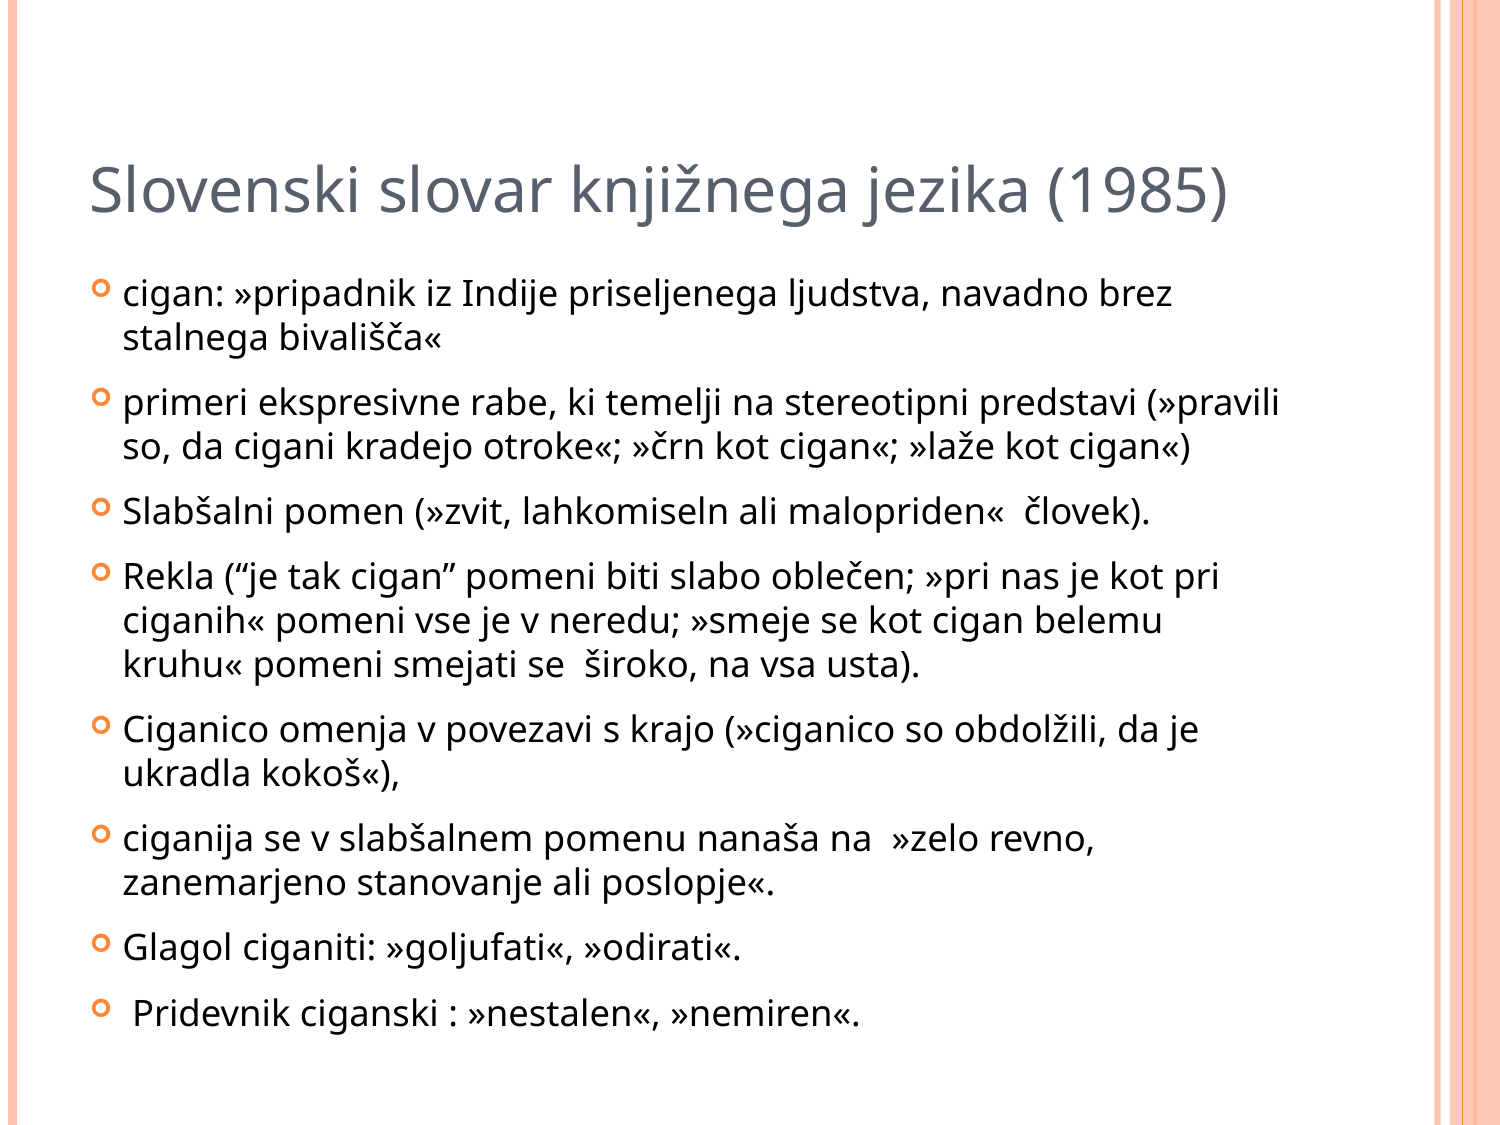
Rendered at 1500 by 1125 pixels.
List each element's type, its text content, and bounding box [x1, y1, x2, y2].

title Slovenski slovar knjižnega jezika (1985) [75, 45, 1300, 233]
list cigan: »pripadnik iz Indije priseljenega ljudstva, navadno brez stalnega bivališča« primeri ekspresivne rabe, ki temelji na stereotipni predstavi (»pravili so, da cigani kradejo otroke«; »črn kot cigan«; »laže kot cigan«) Slabšalni pomen (»zvit, lahkomiseln ali malopriden« človek). Rekla (“je tak cigan” pomeni biti slabo oblečen; »pri nas je kot pri ciganih« pomeni vse je v neredu; »smeje se kot cigan belemu kruhu« pomeni smejati se široko, na vsa usta). Ciganico omenja v povezavi s krajo (»ciganico so obdolžili, da je ukradla kokoš«), ciganija se v slabšalnem pomenu nanaša na »zelo revno, zanemarjeno stanovanje ali poslopje«. Glagol ciganiti: »goljufati«, »odirati«. Pridevnik ciganski : »nestalen«, »nemiren«. [75, 262, 1300, 1062]
